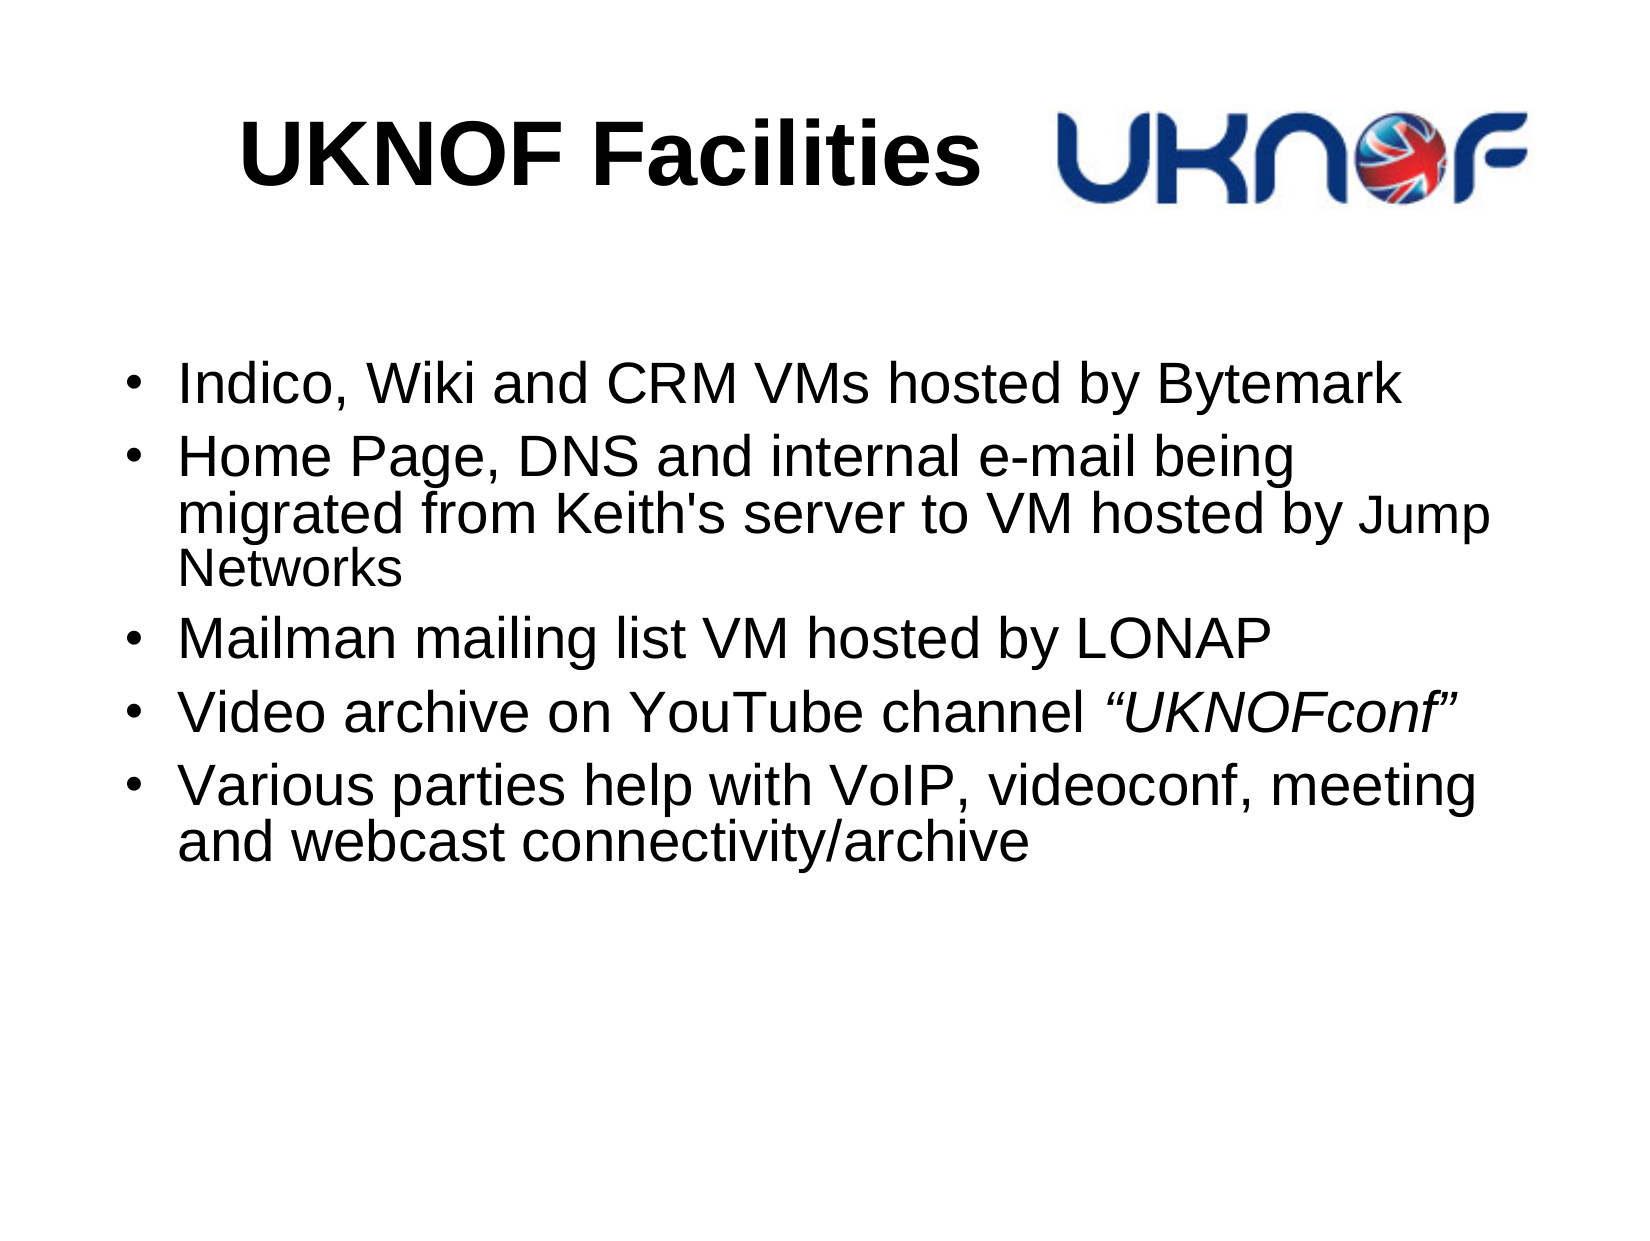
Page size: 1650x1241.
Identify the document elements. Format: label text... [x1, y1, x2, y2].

list Indico, Wiki and CRM VMs hosted by Bytemark Home Page, DNS and internal e-mail being migrated from Keith's server to VM hosted by Jump Networks Mailman mailing list VM hosted by LONAP Video archive on YouTube channel “UKNOFconf” Various parties help with VoIP, videoconf, meeting and webcast connectivity/archive [123, 358, 1526, 1177]
title UKNOF Facilities [123, 37, 1100, 280]
picture [1100, 93, 1536, 225]
